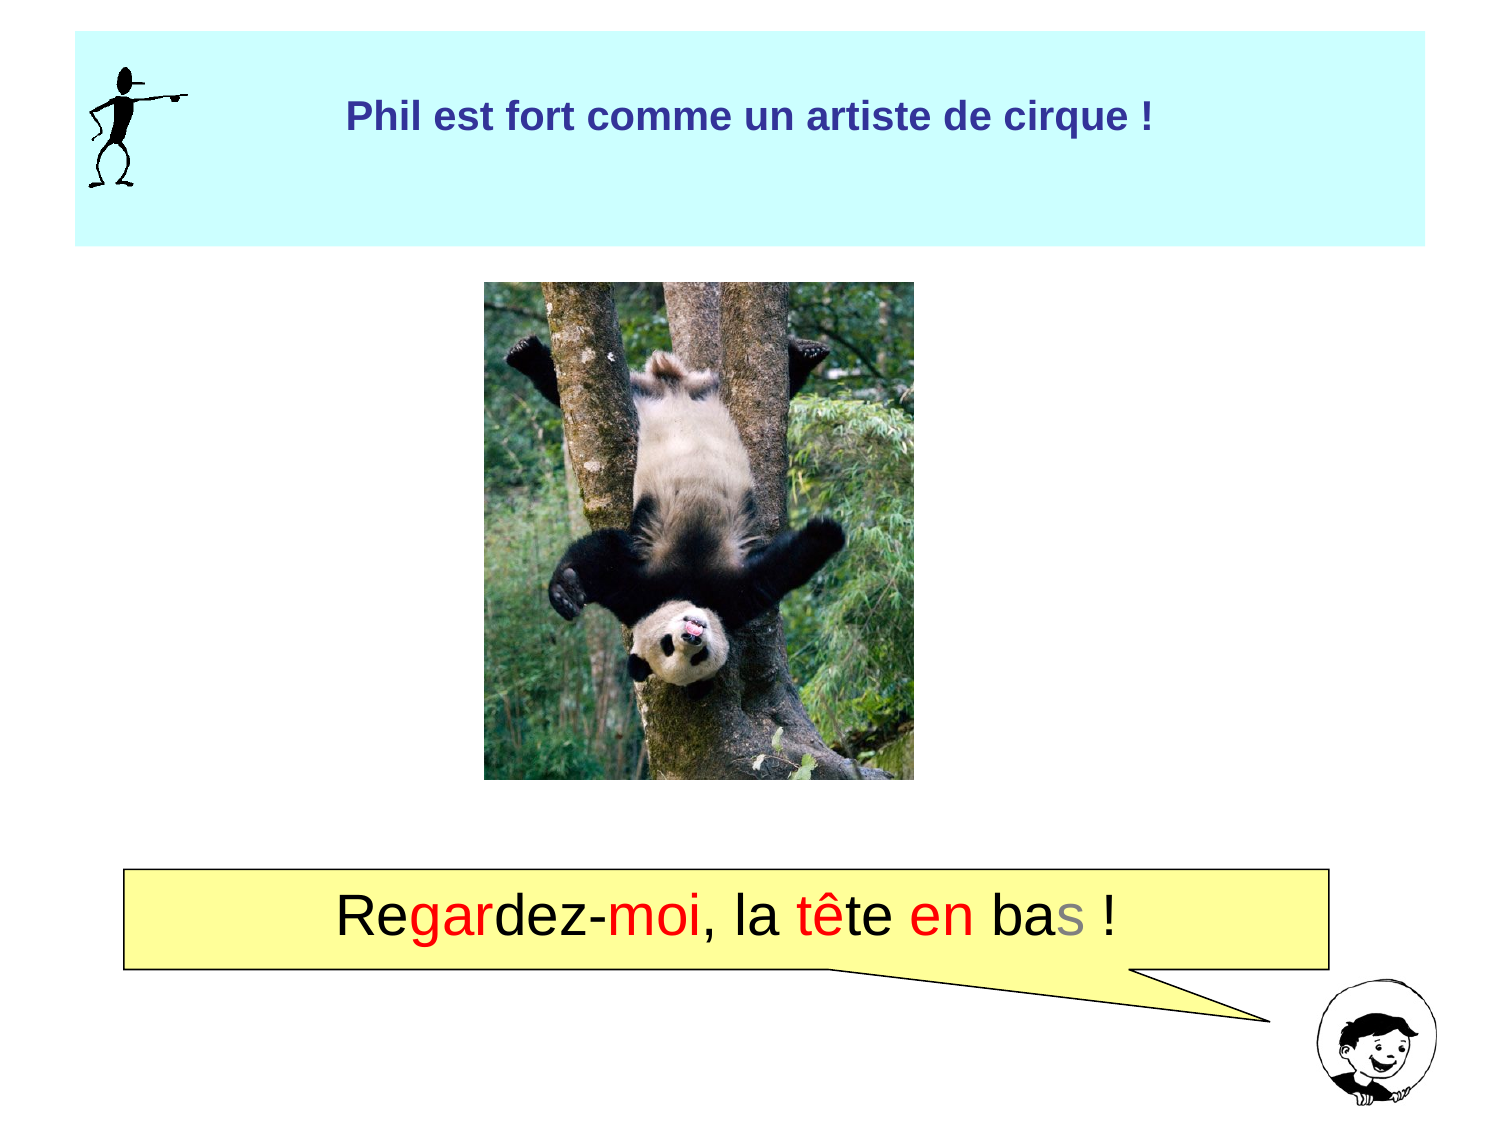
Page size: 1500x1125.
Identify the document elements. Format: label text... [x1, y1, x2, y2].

picture [484, 282, 914, 780]
picture [88, 66, 188, 188]
picture [1316, 976, 1437, 1106]
text_box Regardez-moi, la tête en bas ! [123, 869, 1329, 1022]
title Phil est fort comme un artiste de cirque ! [75, 31, 1426, 247]
